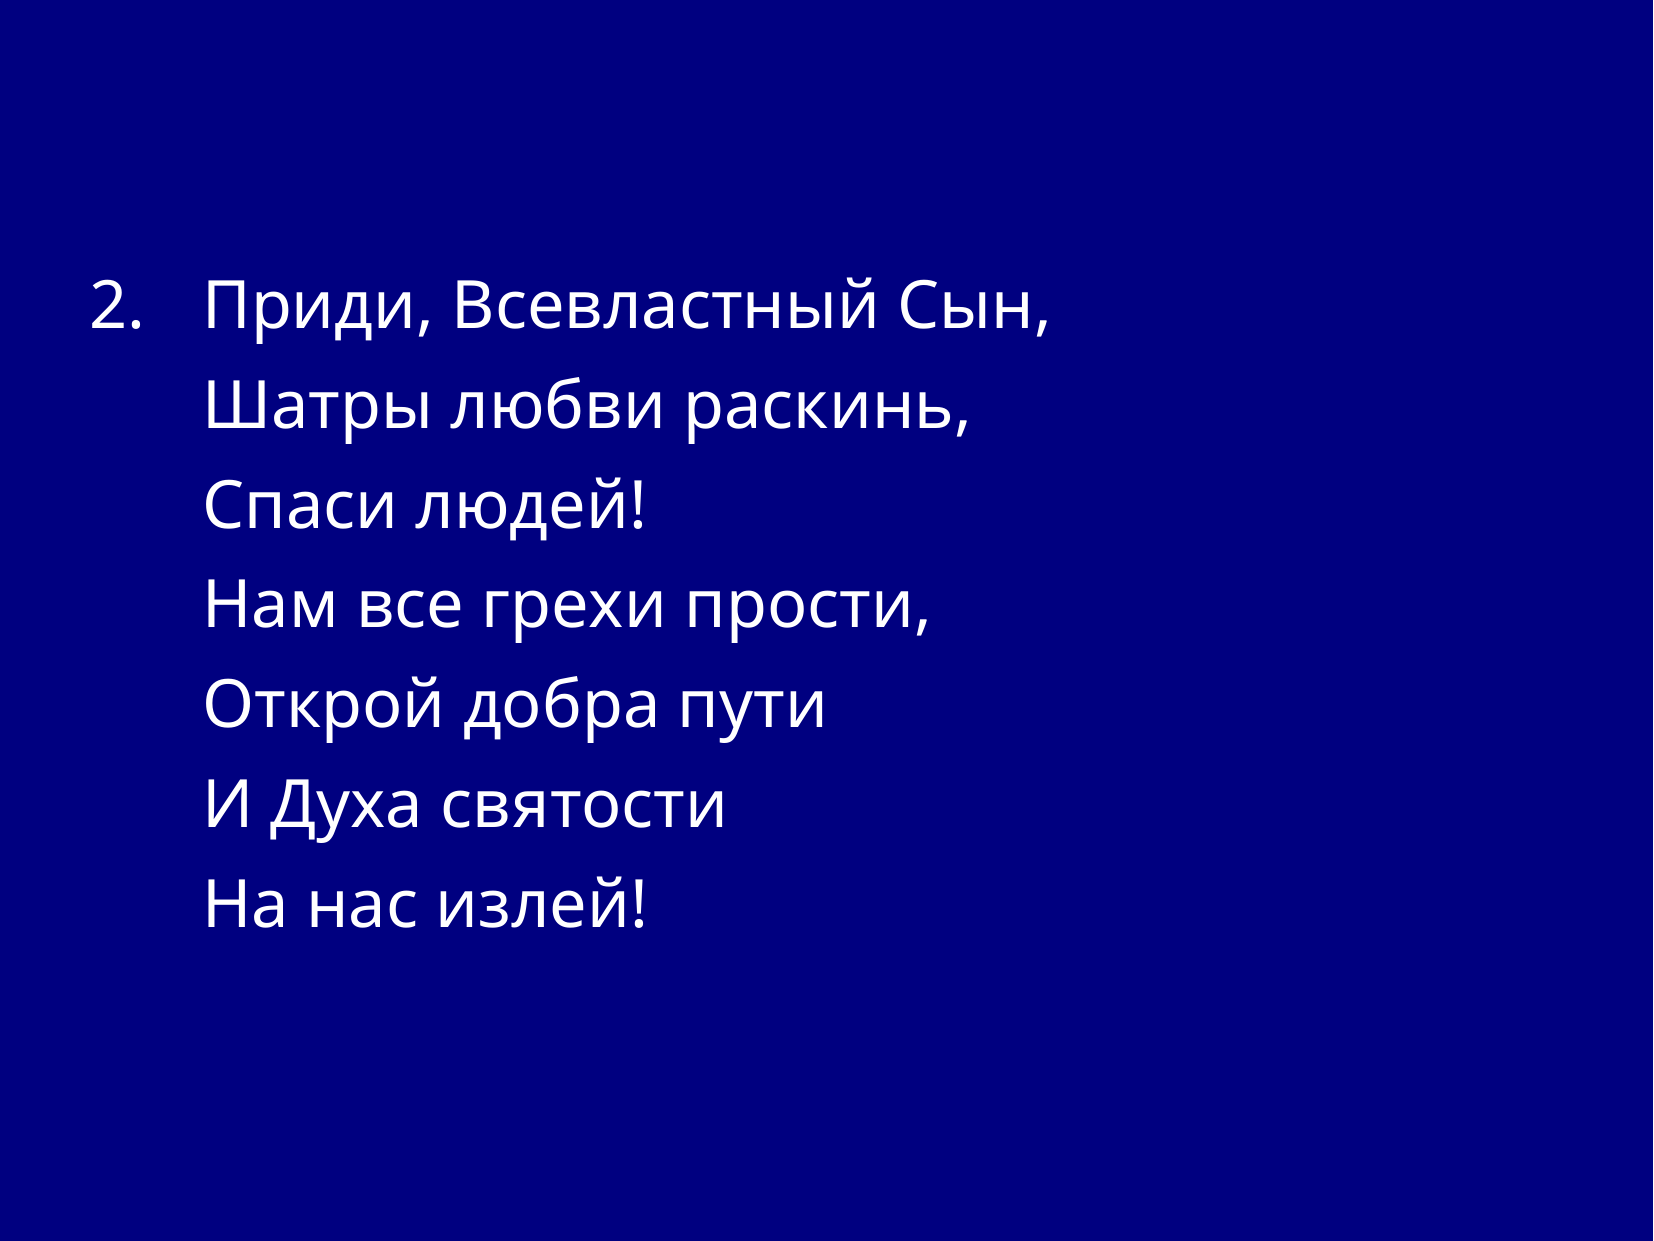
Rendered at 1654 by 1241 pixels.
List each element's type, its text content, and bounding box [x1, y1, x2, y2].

text_box 2. Приди, Всевластный Сын, Шатры любви раскинь, Спаси людей! Нам все грехи прости, Открой добра пути И Духа святости На нас излей! [75, 150, 1576, 1163]
